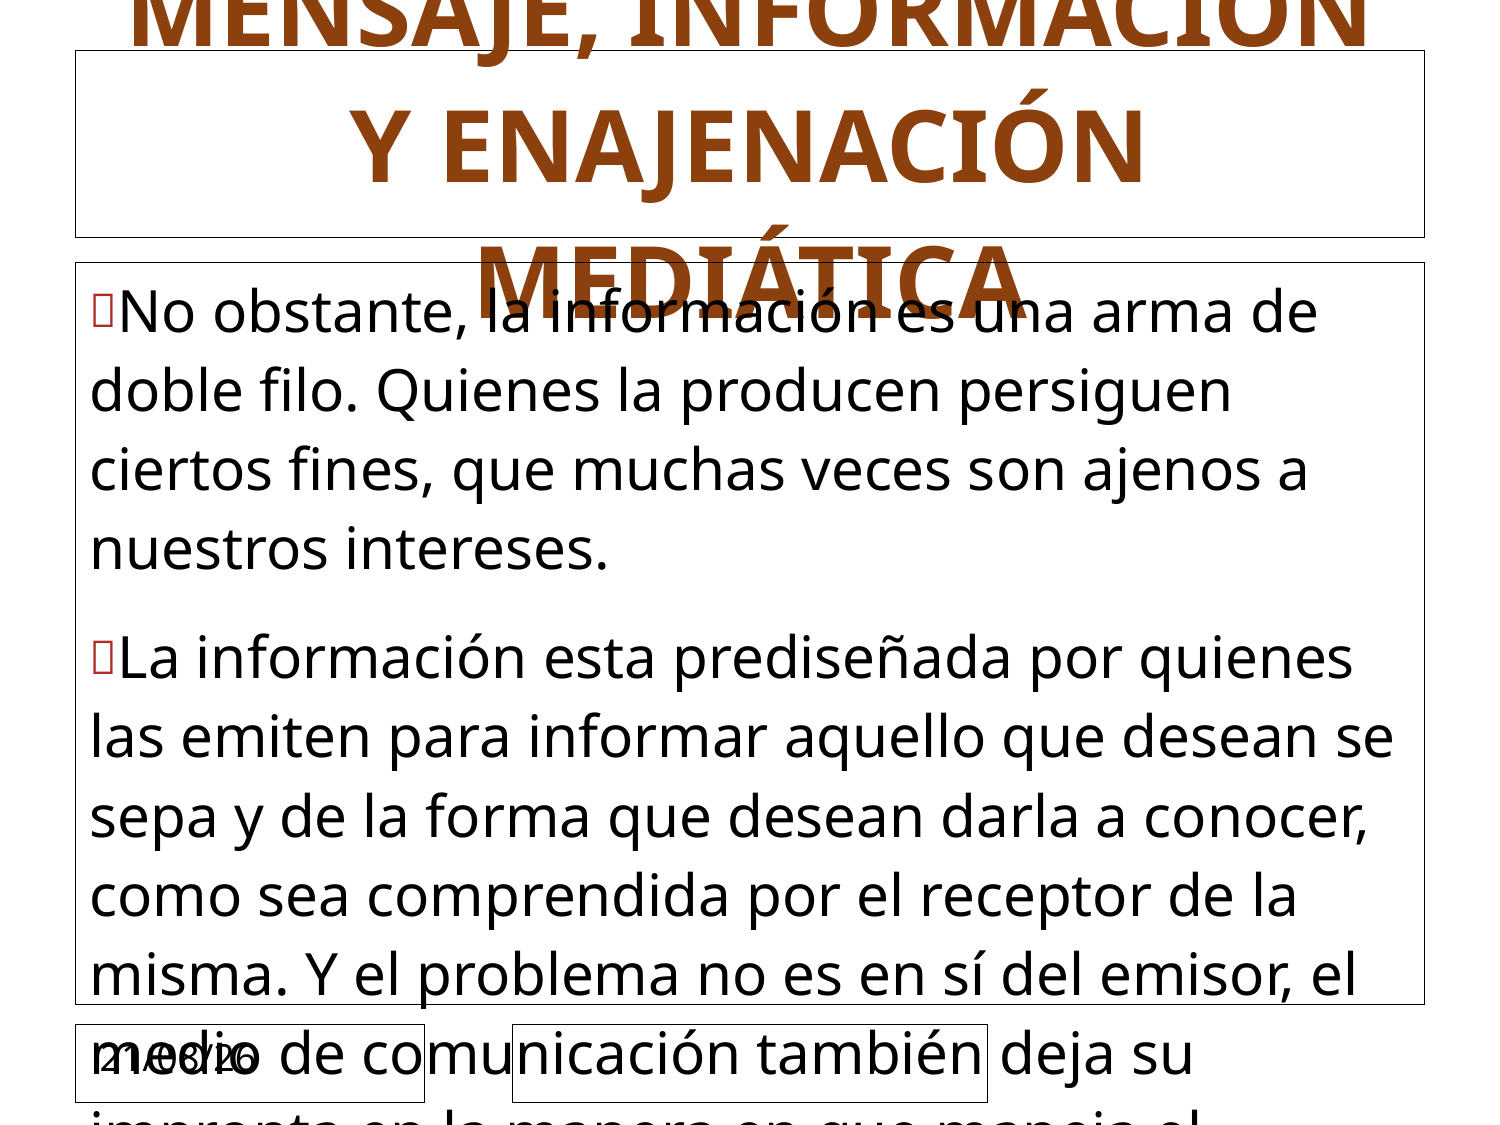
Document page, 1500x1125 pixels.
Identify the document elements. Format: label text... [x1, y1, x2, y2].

list No obstante, la información es una arma de doble filo. Quienes la producen persiguen ciertos fines, que muchas veces son ajenos a nuestros intereses. La información esta prediseñada por quienes las emiten para informar aquello que desean se sepa y de la forma que desean darla a conocer, como sea comprendida por el receptor de la misma. Y el problema no es en sí del emisor, el medio de comunicación también deja su impronta en la manera en que maneja el contenido del mensaje. [75, 262, 1425, 1005]
title MENSAJE, INFORMACIÓN Y ENAJENACIÓN MEDIÁTICA [75, 50, 1425, 238]
